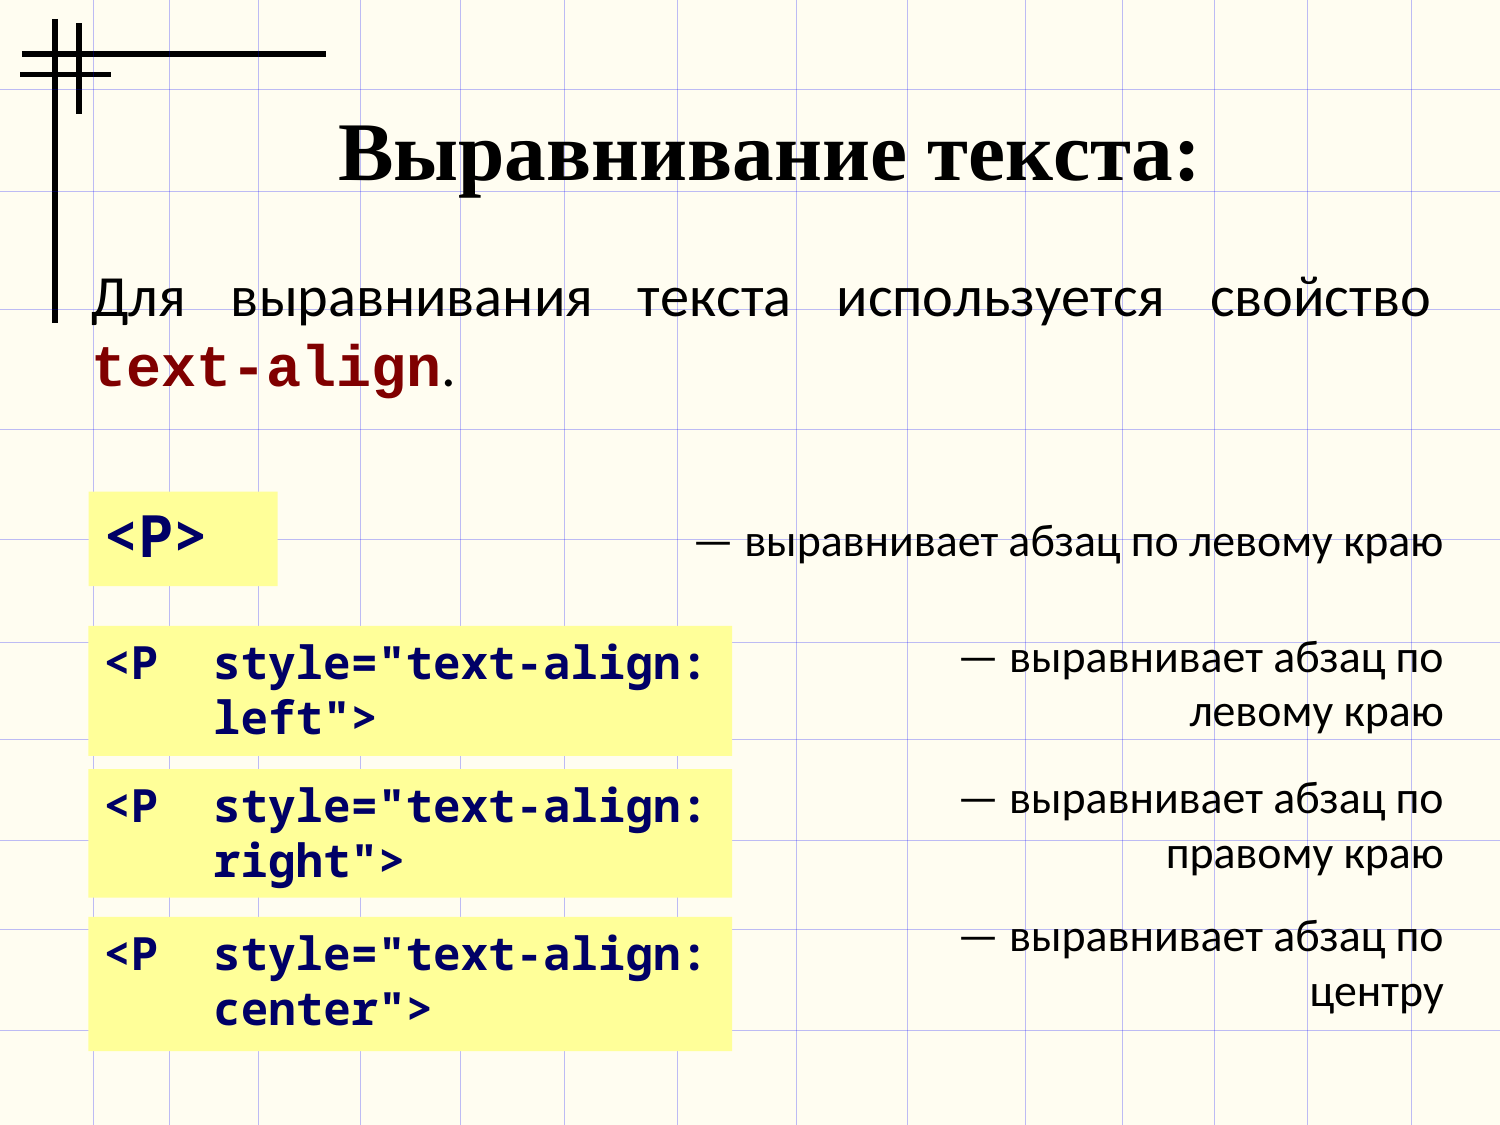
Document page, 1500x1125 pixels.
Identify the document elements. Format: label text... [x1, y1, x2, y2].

text_box — выравнивает абзац по центру [838, 897, 1459, 1024]
text_box <P style="text-align: left"> [88, 625, 733, 756]
text_box — выравнивает абзац по левому краю [791, 618, 1459, 744]
text_box <P style="text-align: center"> [88, 916, 733, 1052]
text_box <P> [88, 491, 278, 587]
title Выравнивание текста: [75, 75, 1426, 221]
text_box Для выравнивания текста используется свойство text-align. [76, 250, 1447, 406]
text_box — выравнивает абзац по левому краю [584, 503, 1459, 574]
text_box <P style="text-align: right"> [88, 769, 733, 898]
text_box — выравнивает абзац по правому краю [803, 760, 1459, 886]
